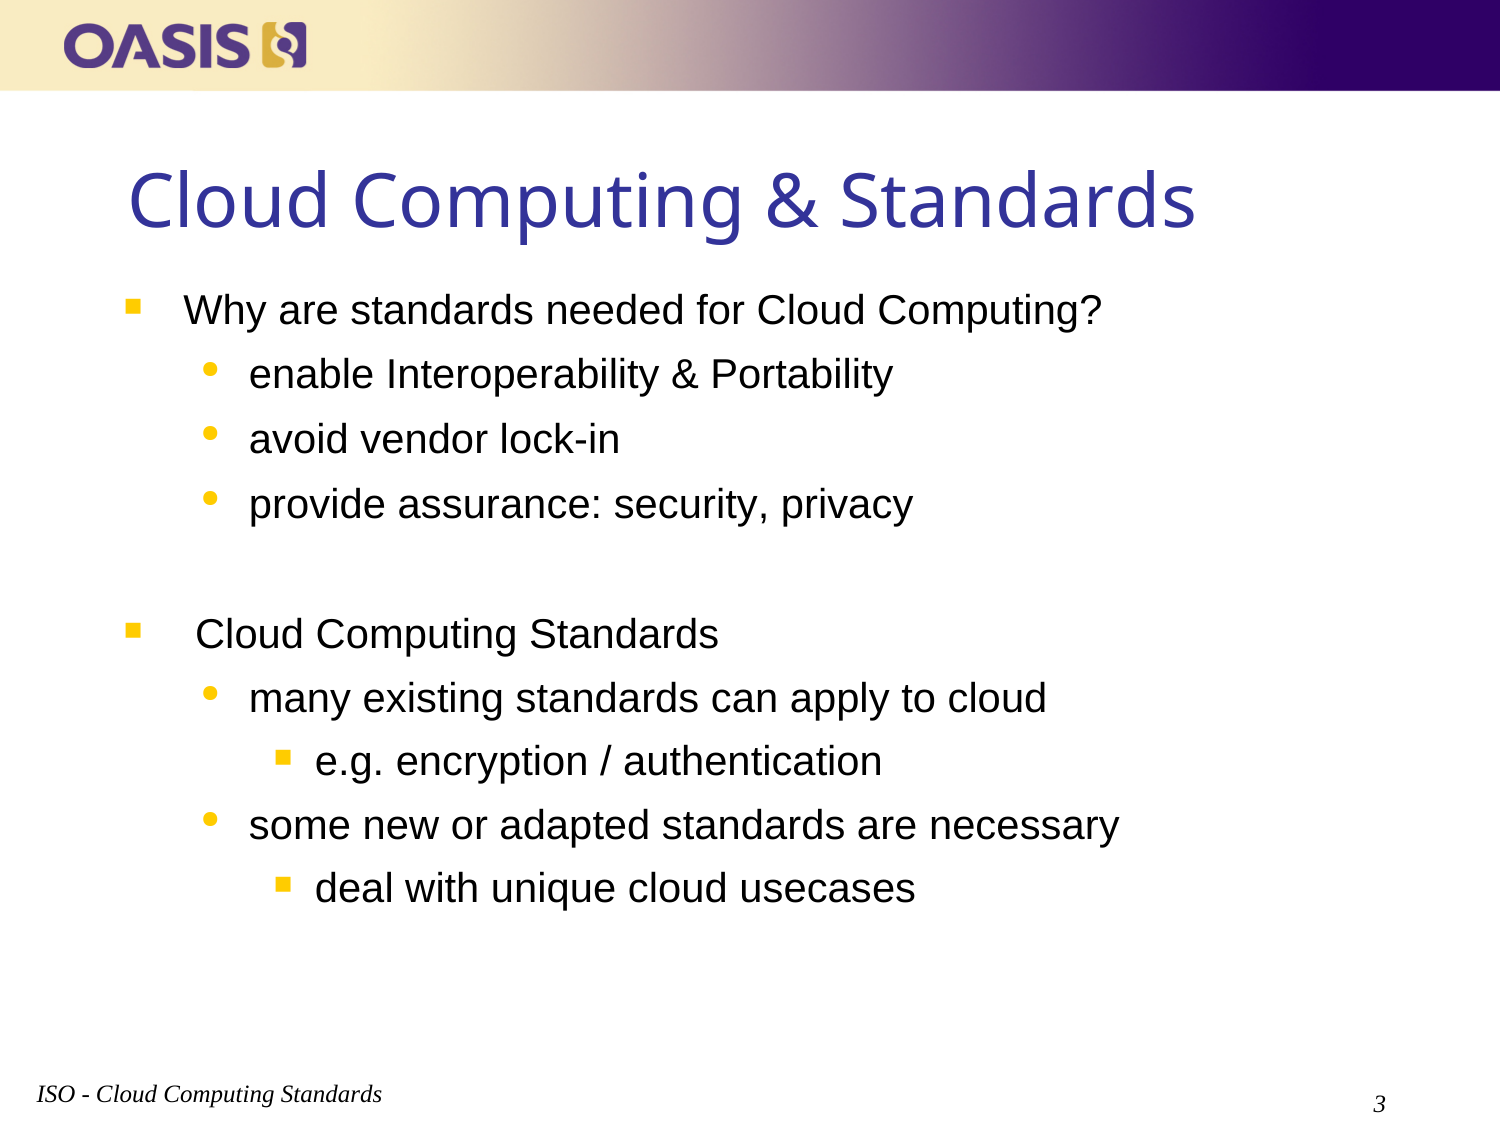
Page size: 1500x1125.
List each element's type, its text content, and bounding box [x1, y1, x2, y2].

title Cloud Computing & Standards [112, 90, 1263, 250]
list Why are standards needed for Cloud Computing? enable Interoperability & Portability avoid vendor lock-in provide assurance: security, privacy Cloud Computing Standards many existing standards can apply to cloud e.g. encryption / authentication some new or adapted standards are necessary deal with unique cloud usecases [112, 275, 1288, 1047]
picture [0, 0, 1500, 1125]
